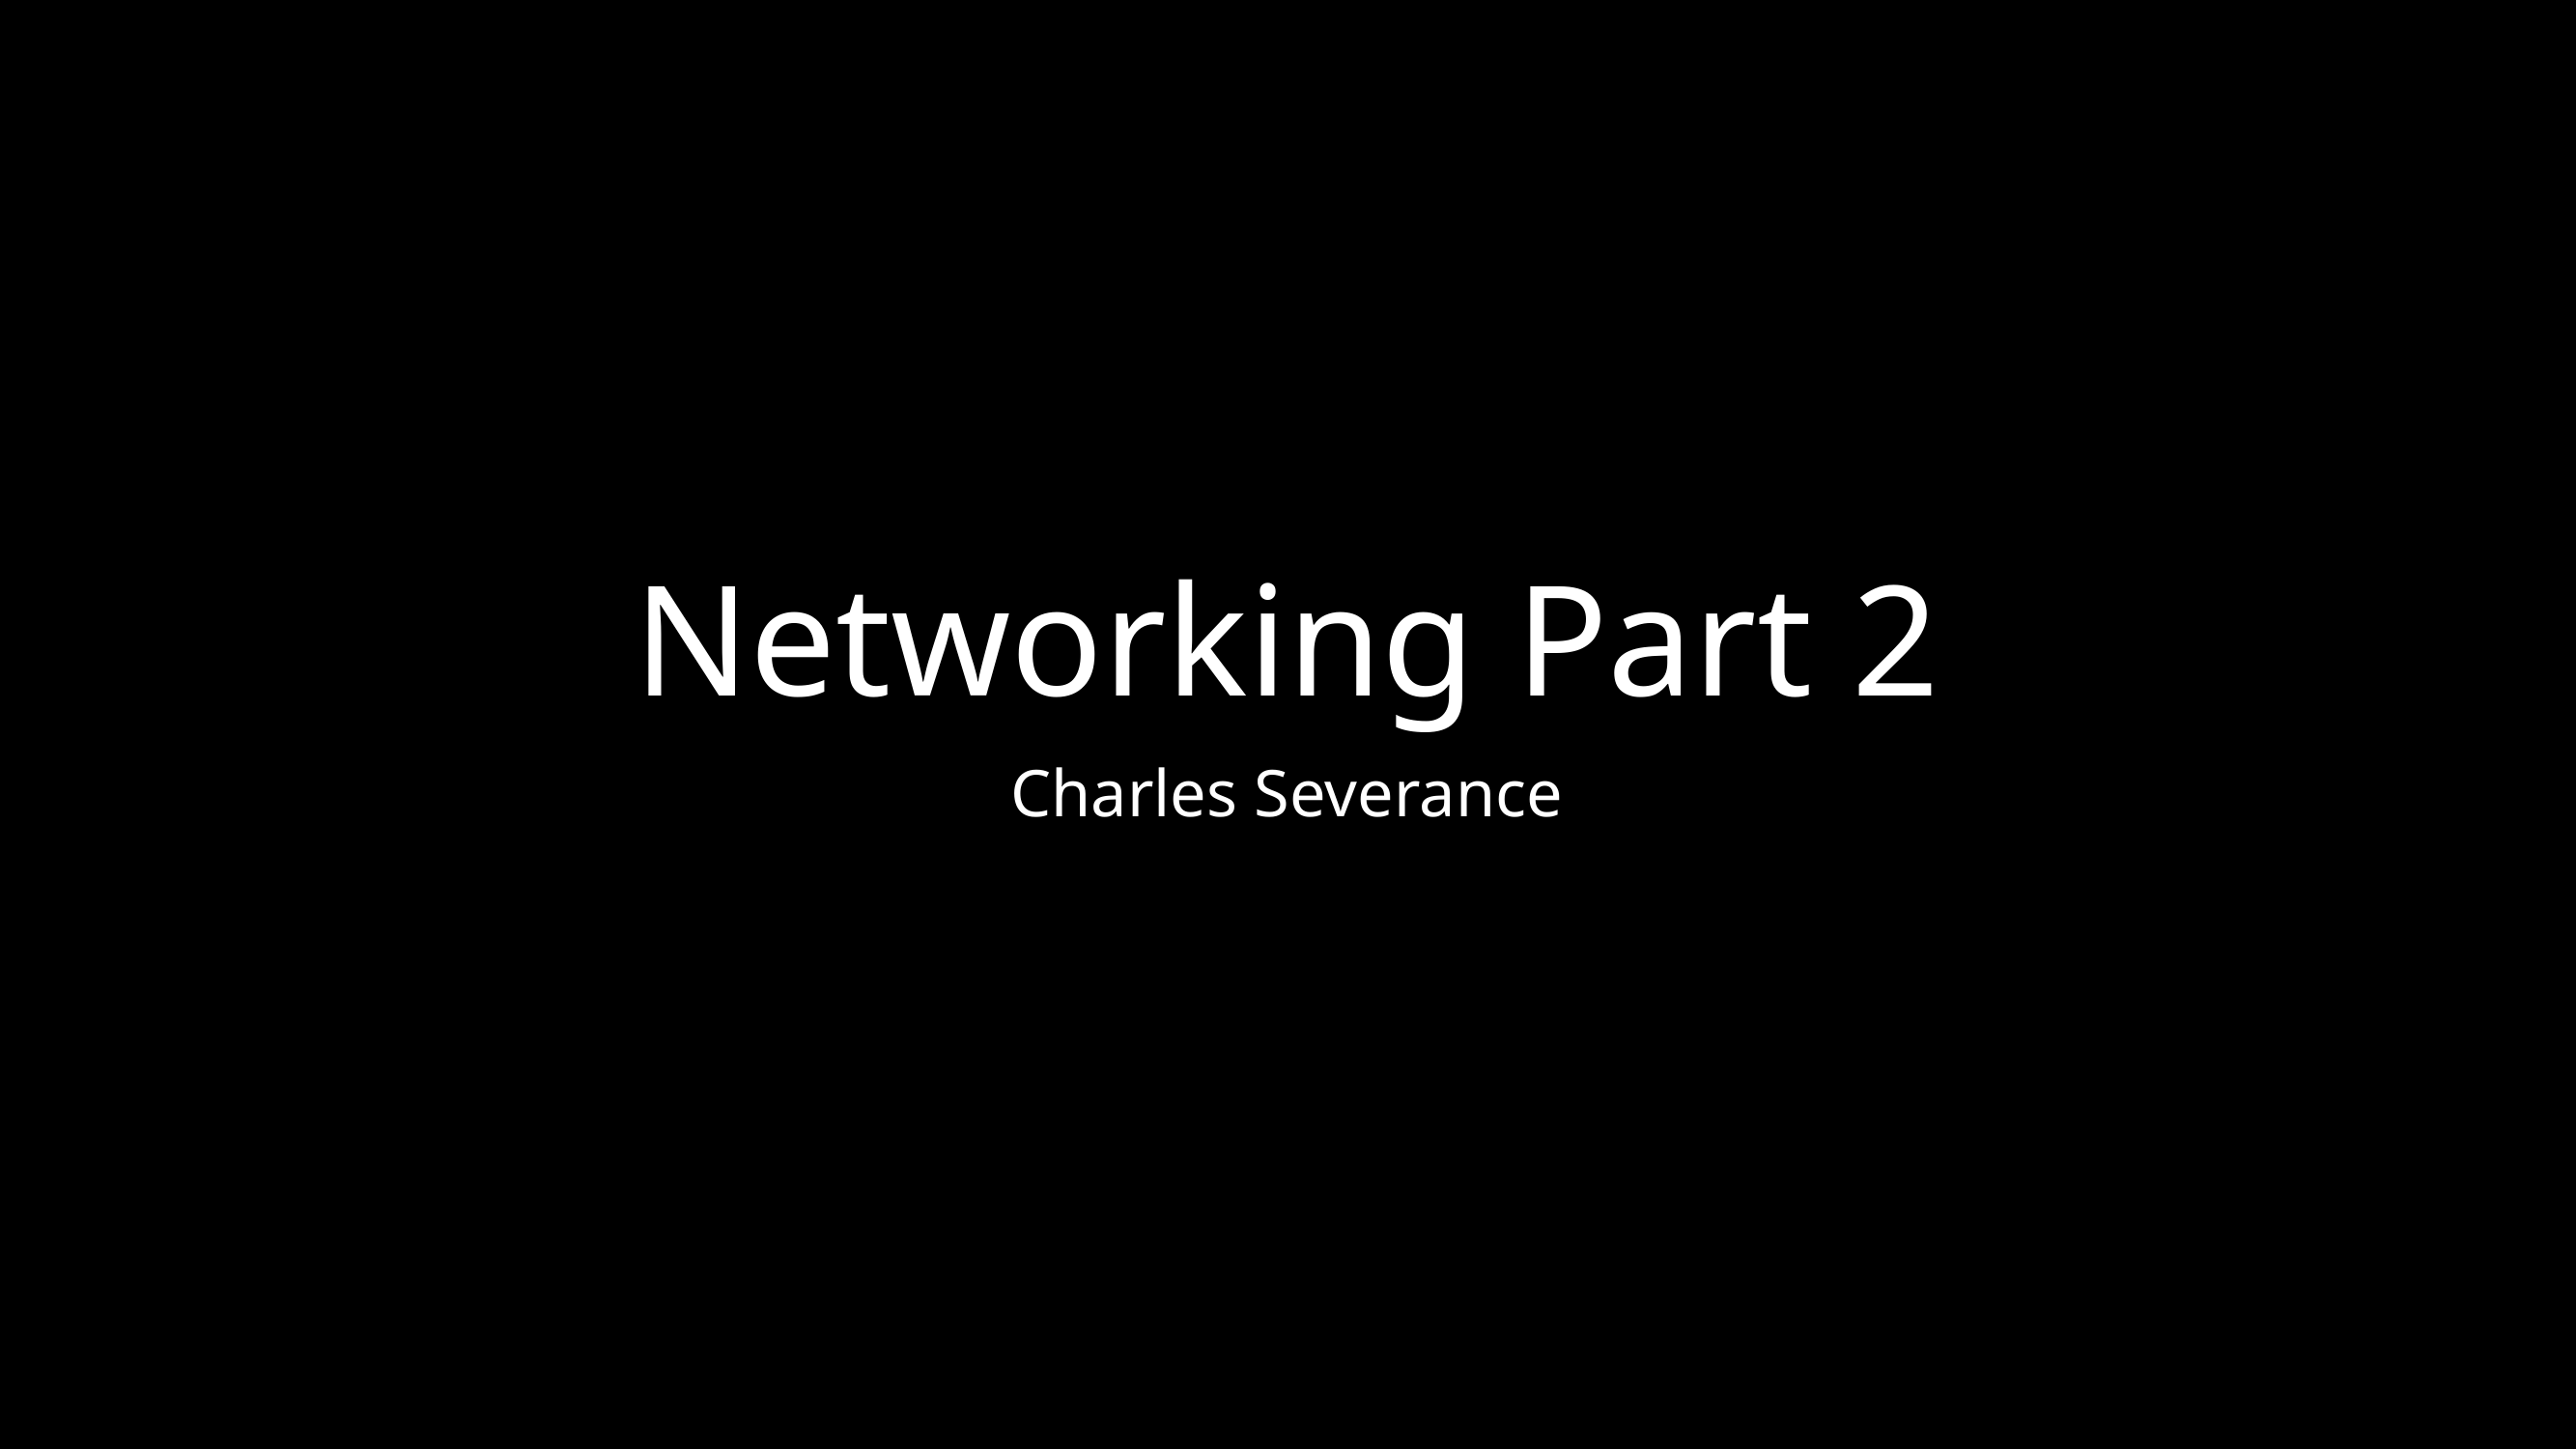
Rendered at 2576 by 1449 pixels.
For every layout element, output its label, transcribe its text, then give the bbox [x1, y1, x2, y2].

list Charles Severance [183, 746, 2392, 914]
title Networking Part 2 [183, 243, 2392, 733]
